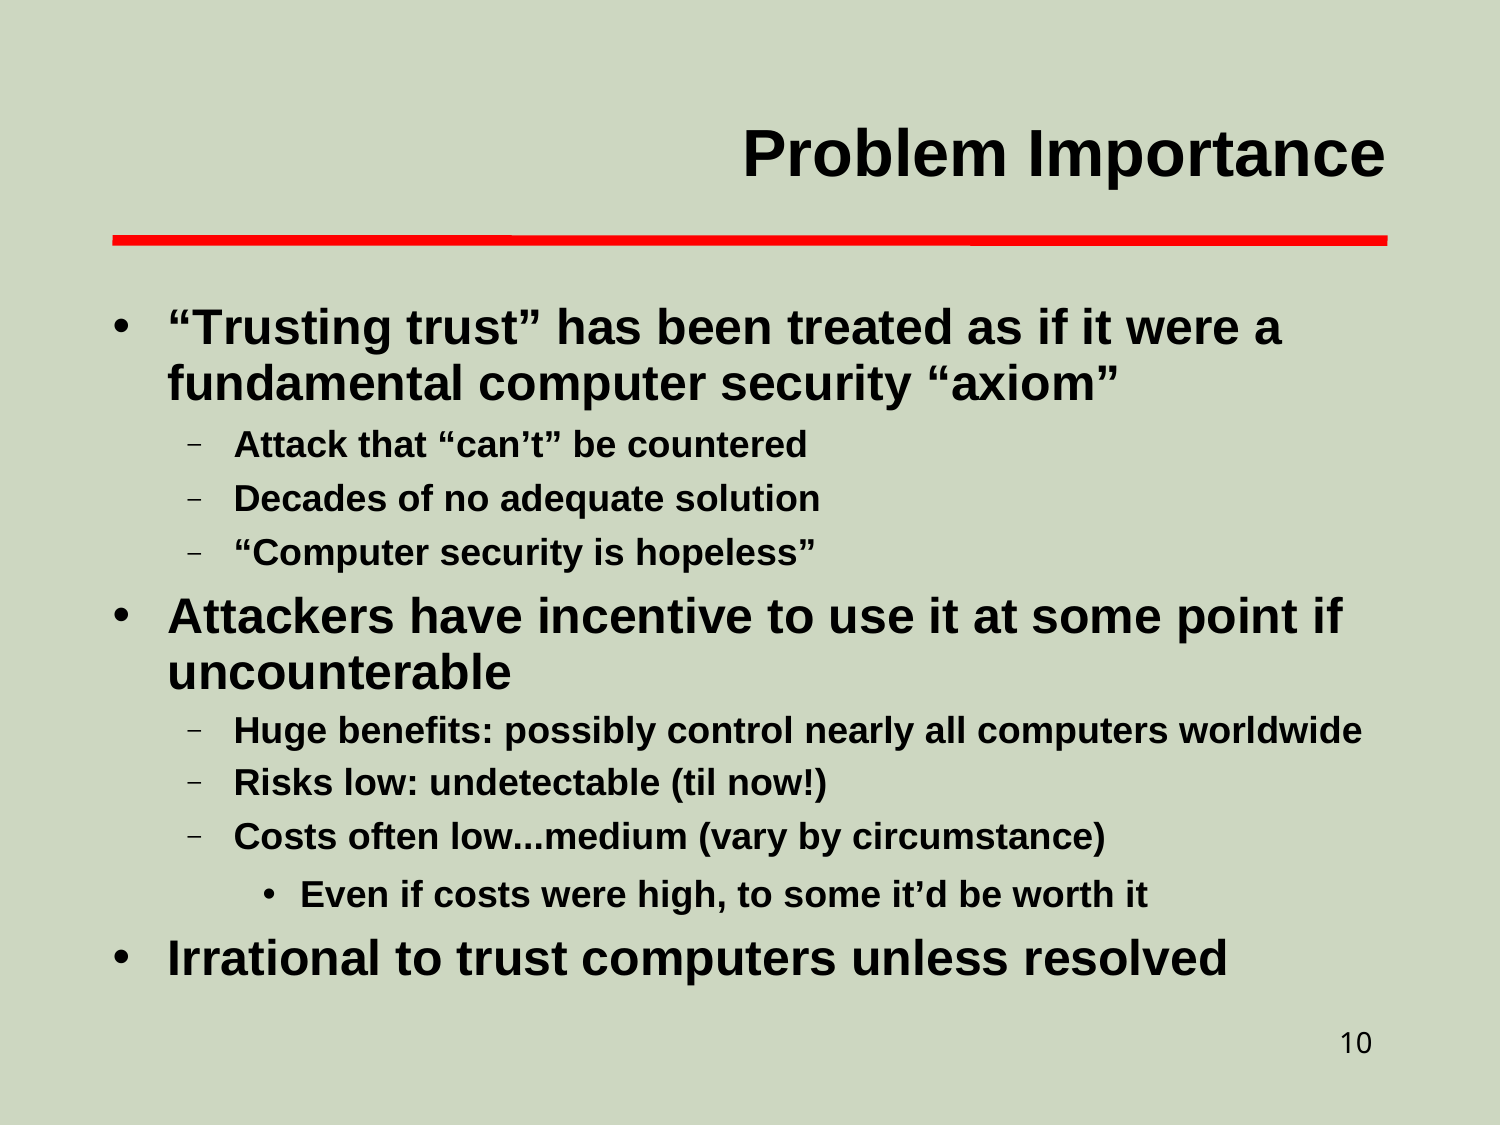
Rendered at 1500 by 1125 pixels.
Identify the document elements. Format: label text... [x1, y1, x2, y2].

list “Trusting trust” has been treated as if it were a fundamental computer security “axiom” Attack that “can’t” be countered Decades of no adequate solution “Computer security is hopeless” Attackers have incentive to use it at some point if uncounterable Huge benefits: possibly control nearly all computers worldwide Risks low: undetectable (til now!) Costs often low...medium (vary by circumstance) Even if costs were high, to some it’d be worth it Irrational to trust computers unless resolved [112, 299, 1387, 1114]
title Problem Importance [124, 85, 1387, 223]
